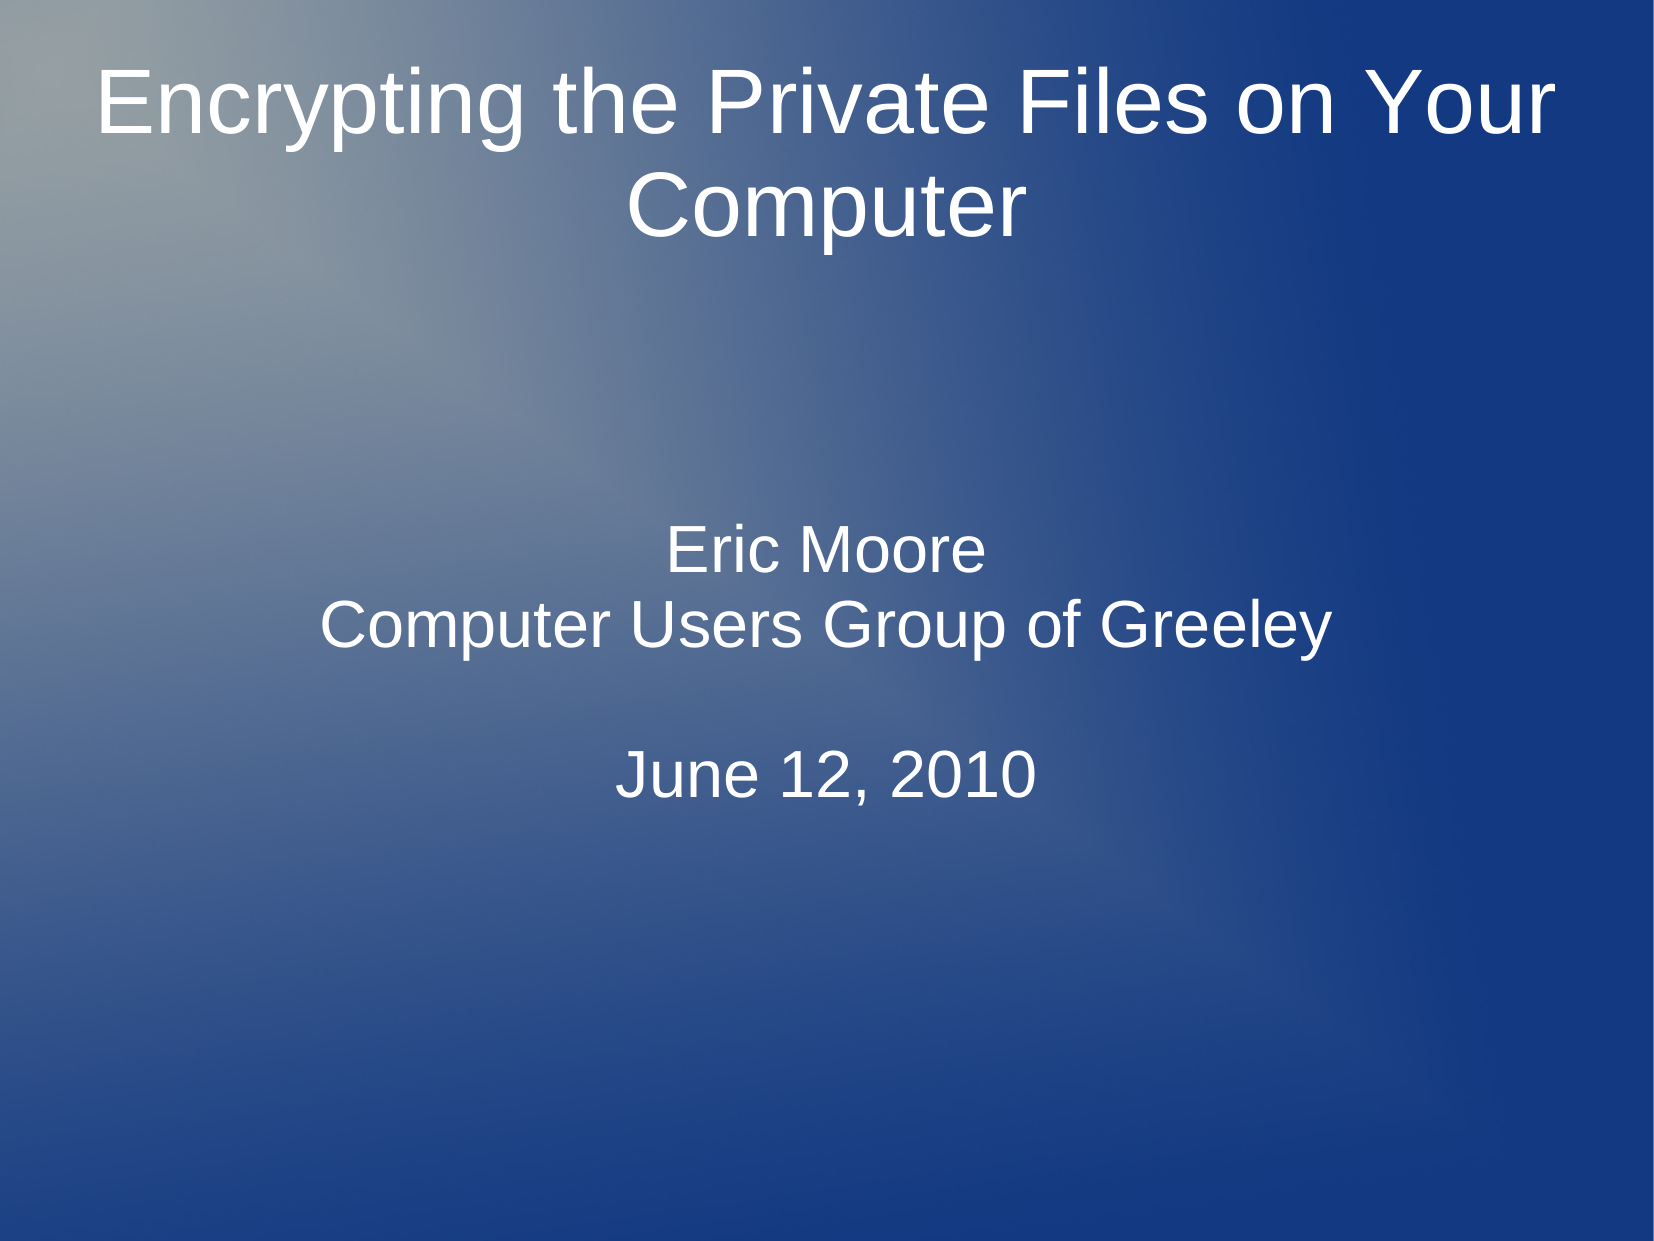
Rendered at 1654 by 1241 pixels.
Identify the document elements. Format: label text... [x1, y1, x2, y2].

title Encrypting the Private Files on Your Computer [82, 49, 1571, 257]
subtitle Eric Moore Computer Users Group of Greeley June 12, 2010 [82, 290, 1571, 1109]
picture [0, 0, 1654, 1241]
